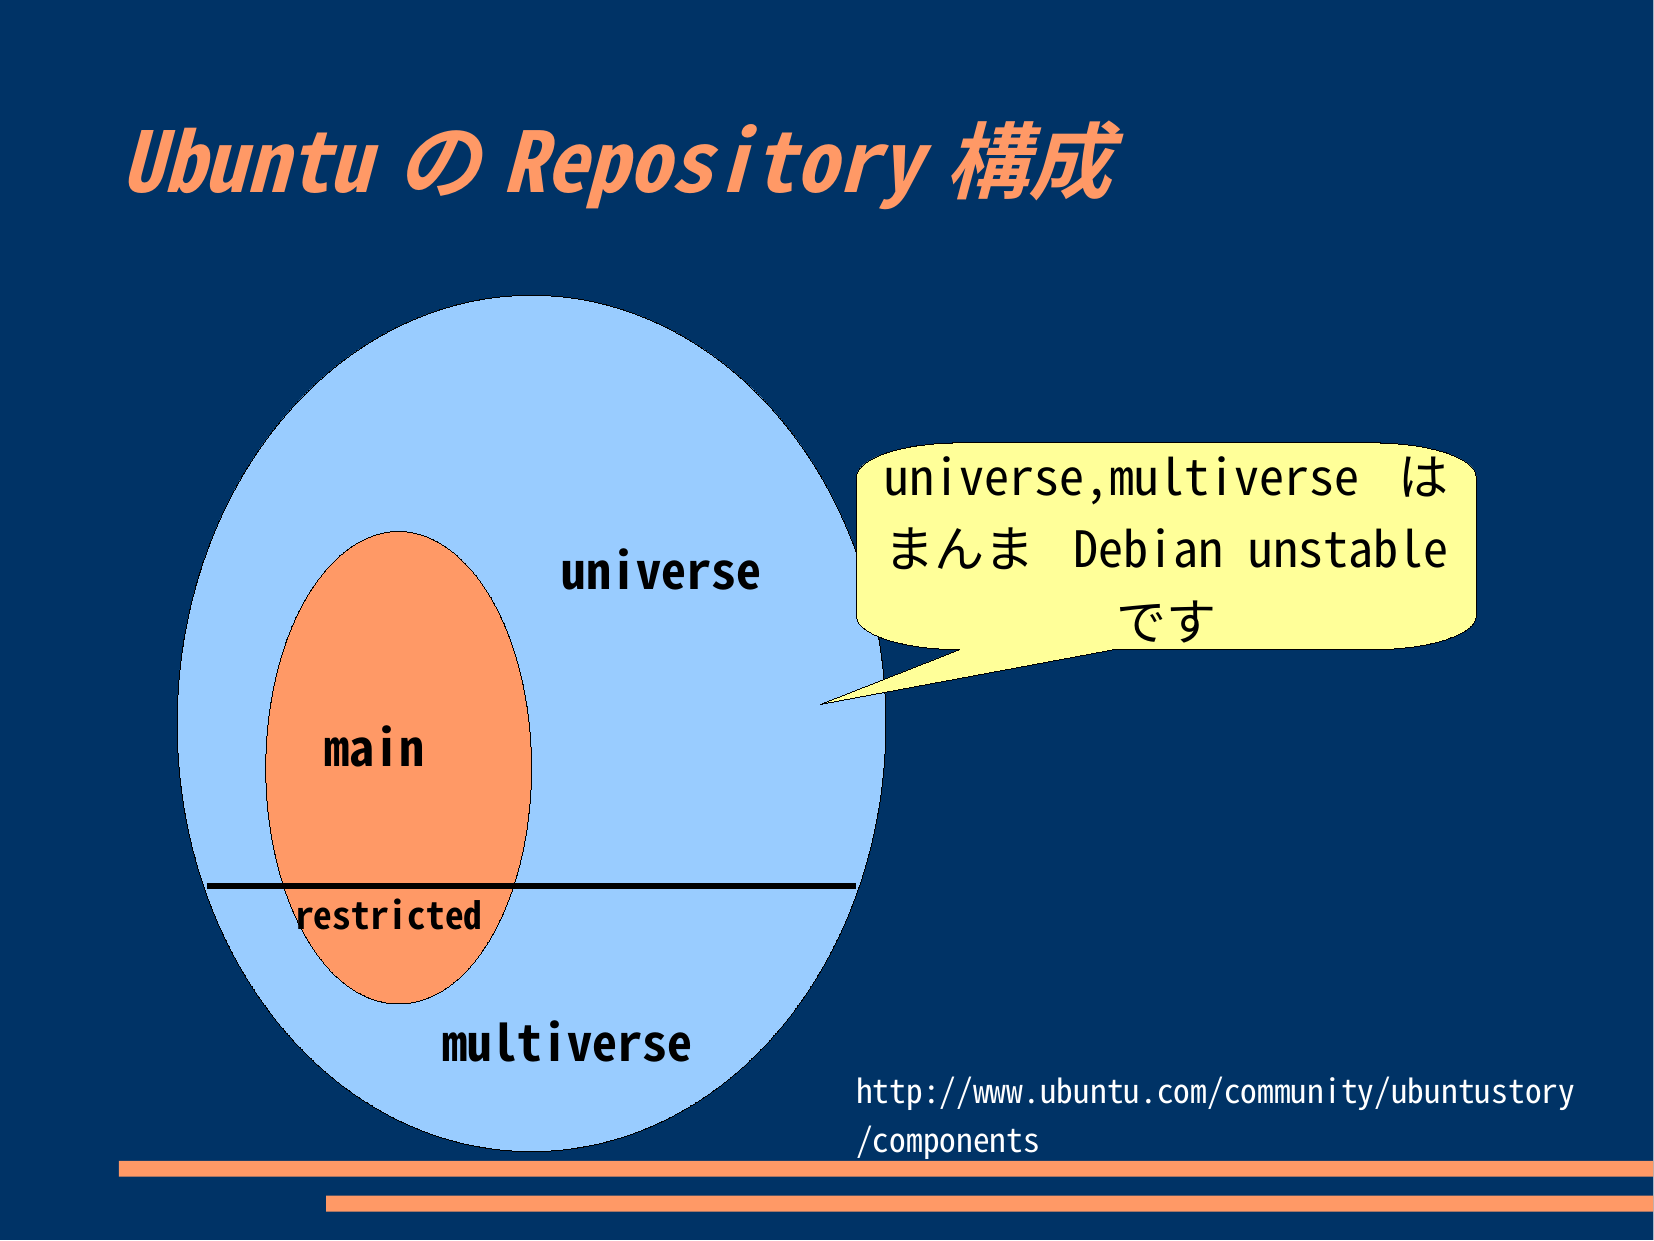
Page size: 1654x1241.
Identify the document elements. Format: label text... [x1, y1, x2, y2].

text_box universe,multiverse はまんま Debian unstable です [820, 442, 1477, 705]
text_box http://www.ubuntu.com/community/ubuntustory/components [856, 1065, 1587, 1152]
text_box multiverse [442, 1003, 739, 1093]
title UbuntuのRepository構成 [121, 46, 1534, 266]
text_box [177, 295, 886, 1152]
text_box restricted [295, 885, 532, 935]
text_box main [324, 708, 473, 773]
text_box universe [561, 531, 827, 621]
